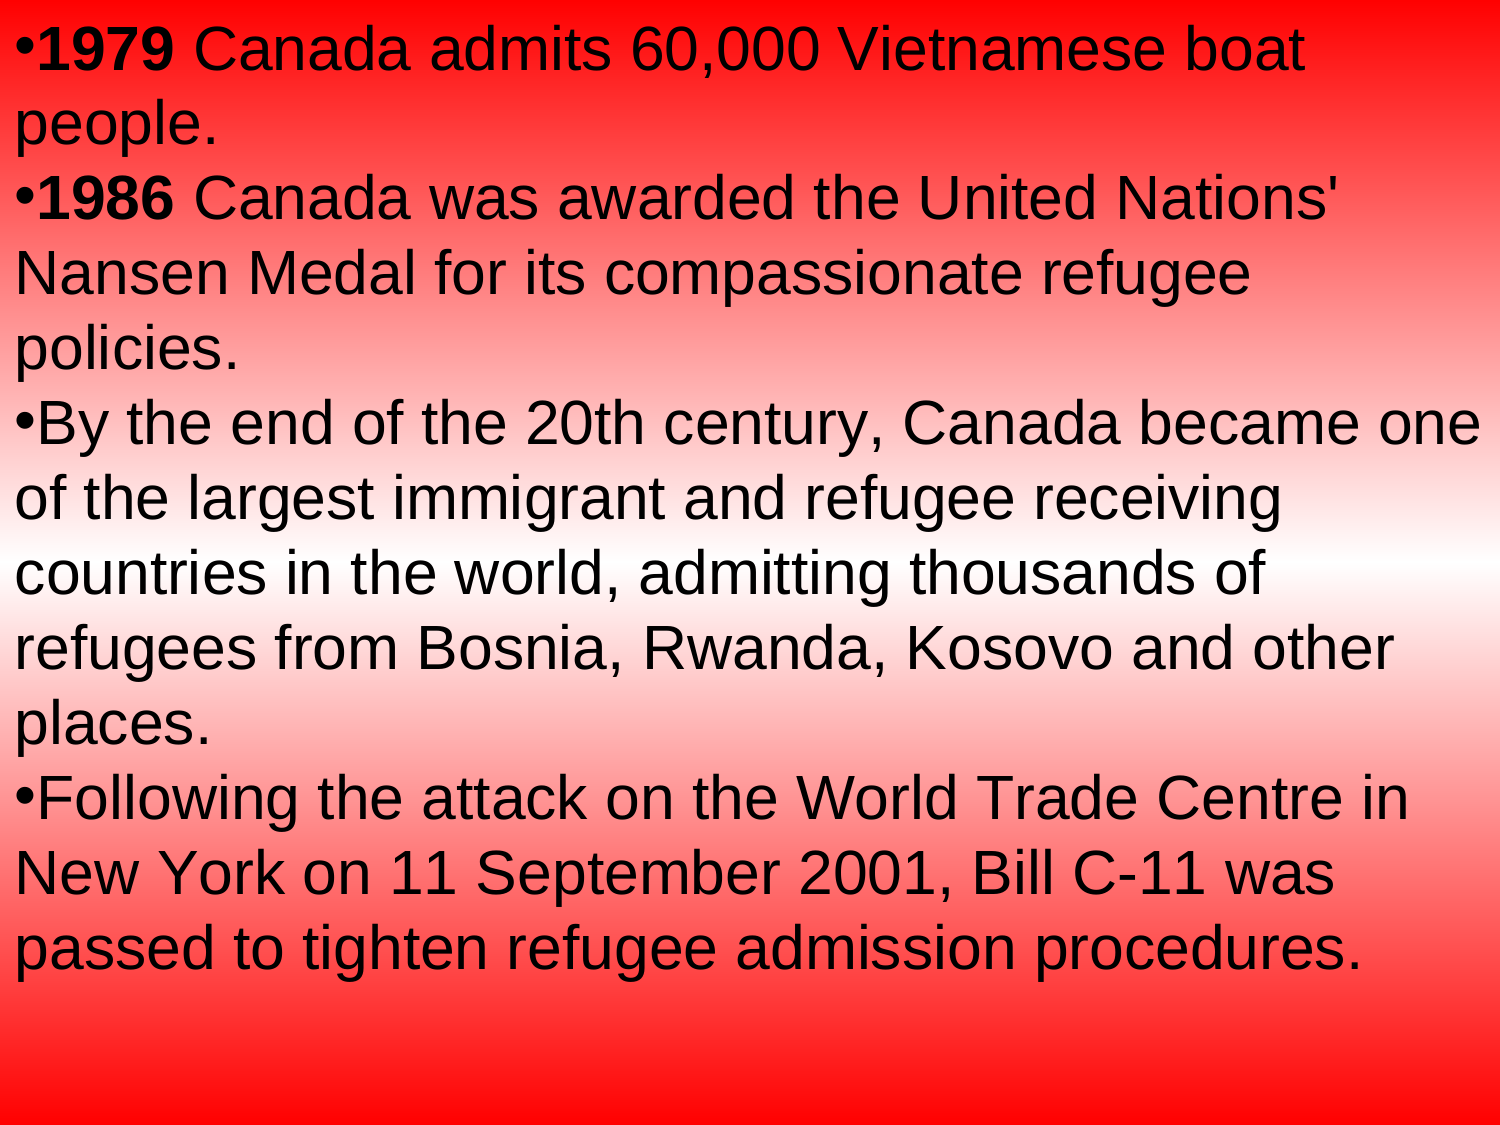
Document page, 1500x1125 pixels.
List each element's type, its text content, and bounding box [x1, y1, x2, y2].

text_box 1979 Canada admits 60,000 Vietnamese boat people. 1986 Canada was awarded the United Nations' Nansen Medal for its compassionate refugee policies. By the end of the 20th century, Canada became one of the largest immigrant and refugee receiving countries in the world, admitting thousands of refugees from Bosnia, Rwanda, Kosovo and other places. Following the attack on the World Trade Centre in New York on 11 September 2001, Bill C-11 was passed to tighten refugee admission procedures. [0, 0, 1500, 990]
